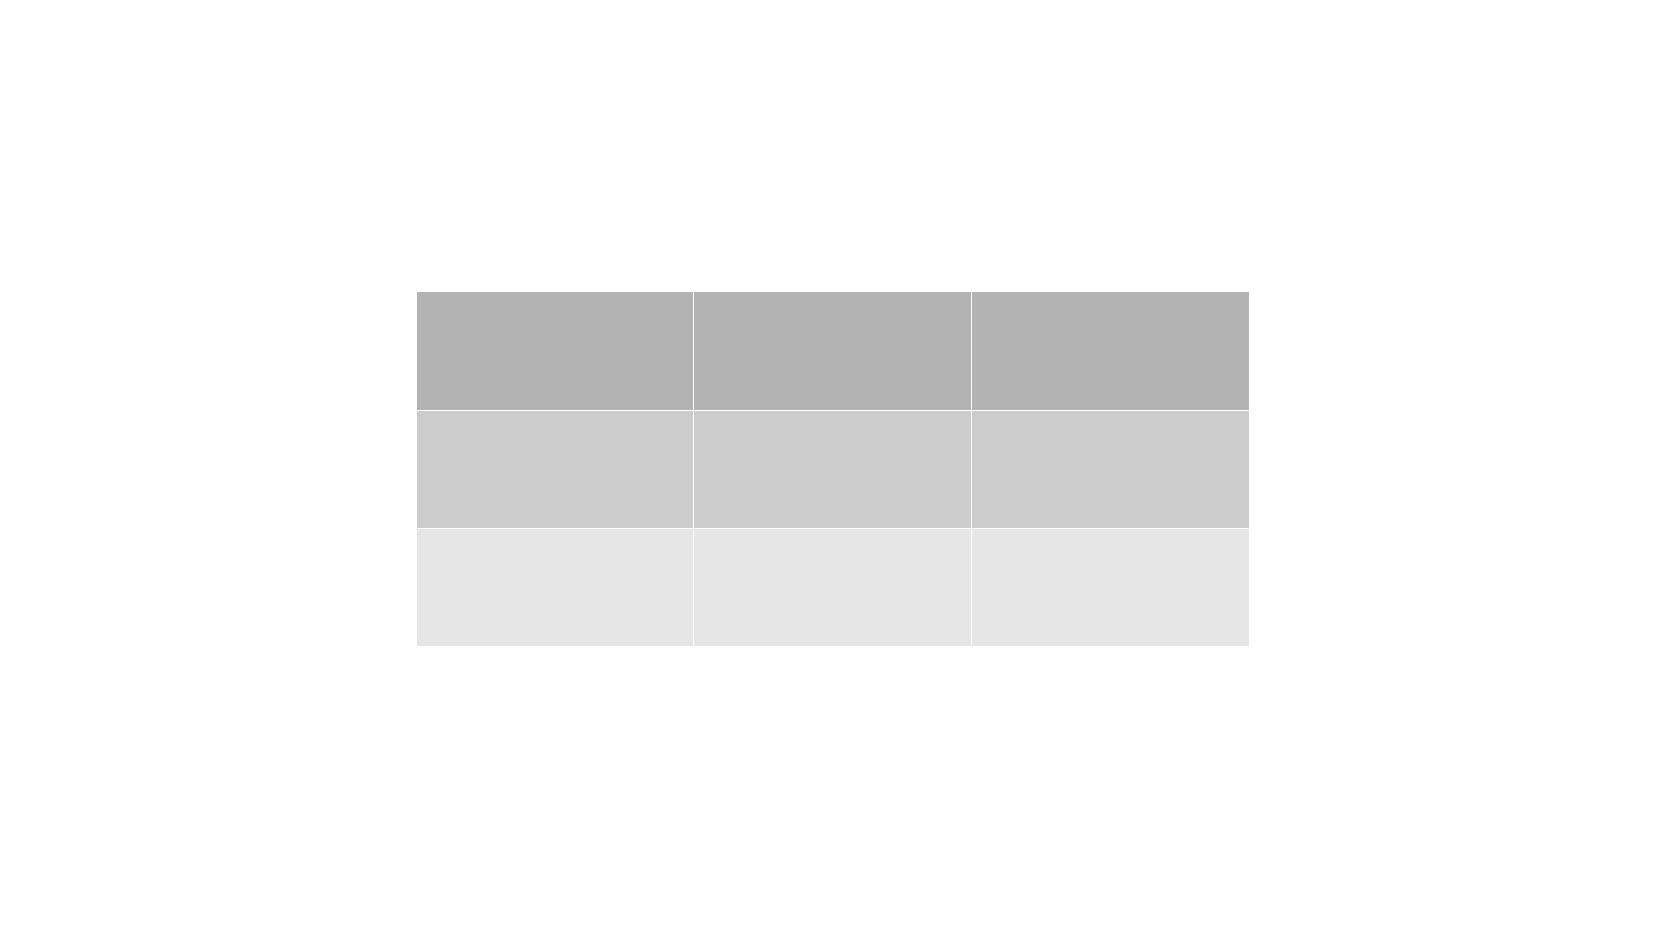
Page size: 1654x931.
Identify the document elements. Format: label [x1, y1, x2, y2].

table_cell [972, 529, 1249, 646]
table_cell [972, 411, 1249, 528]
table_cell [694, 529, 971, 646]
table_cell [417, 411, 693, 528]
table_cell [417, 529, 693, 646]
table_header [417, 292, 693, 410]
table_cell [694, 411, 971, 528]
table_header [972, 292, 1249, 410]
table_header [694, 292, 971, 410]
